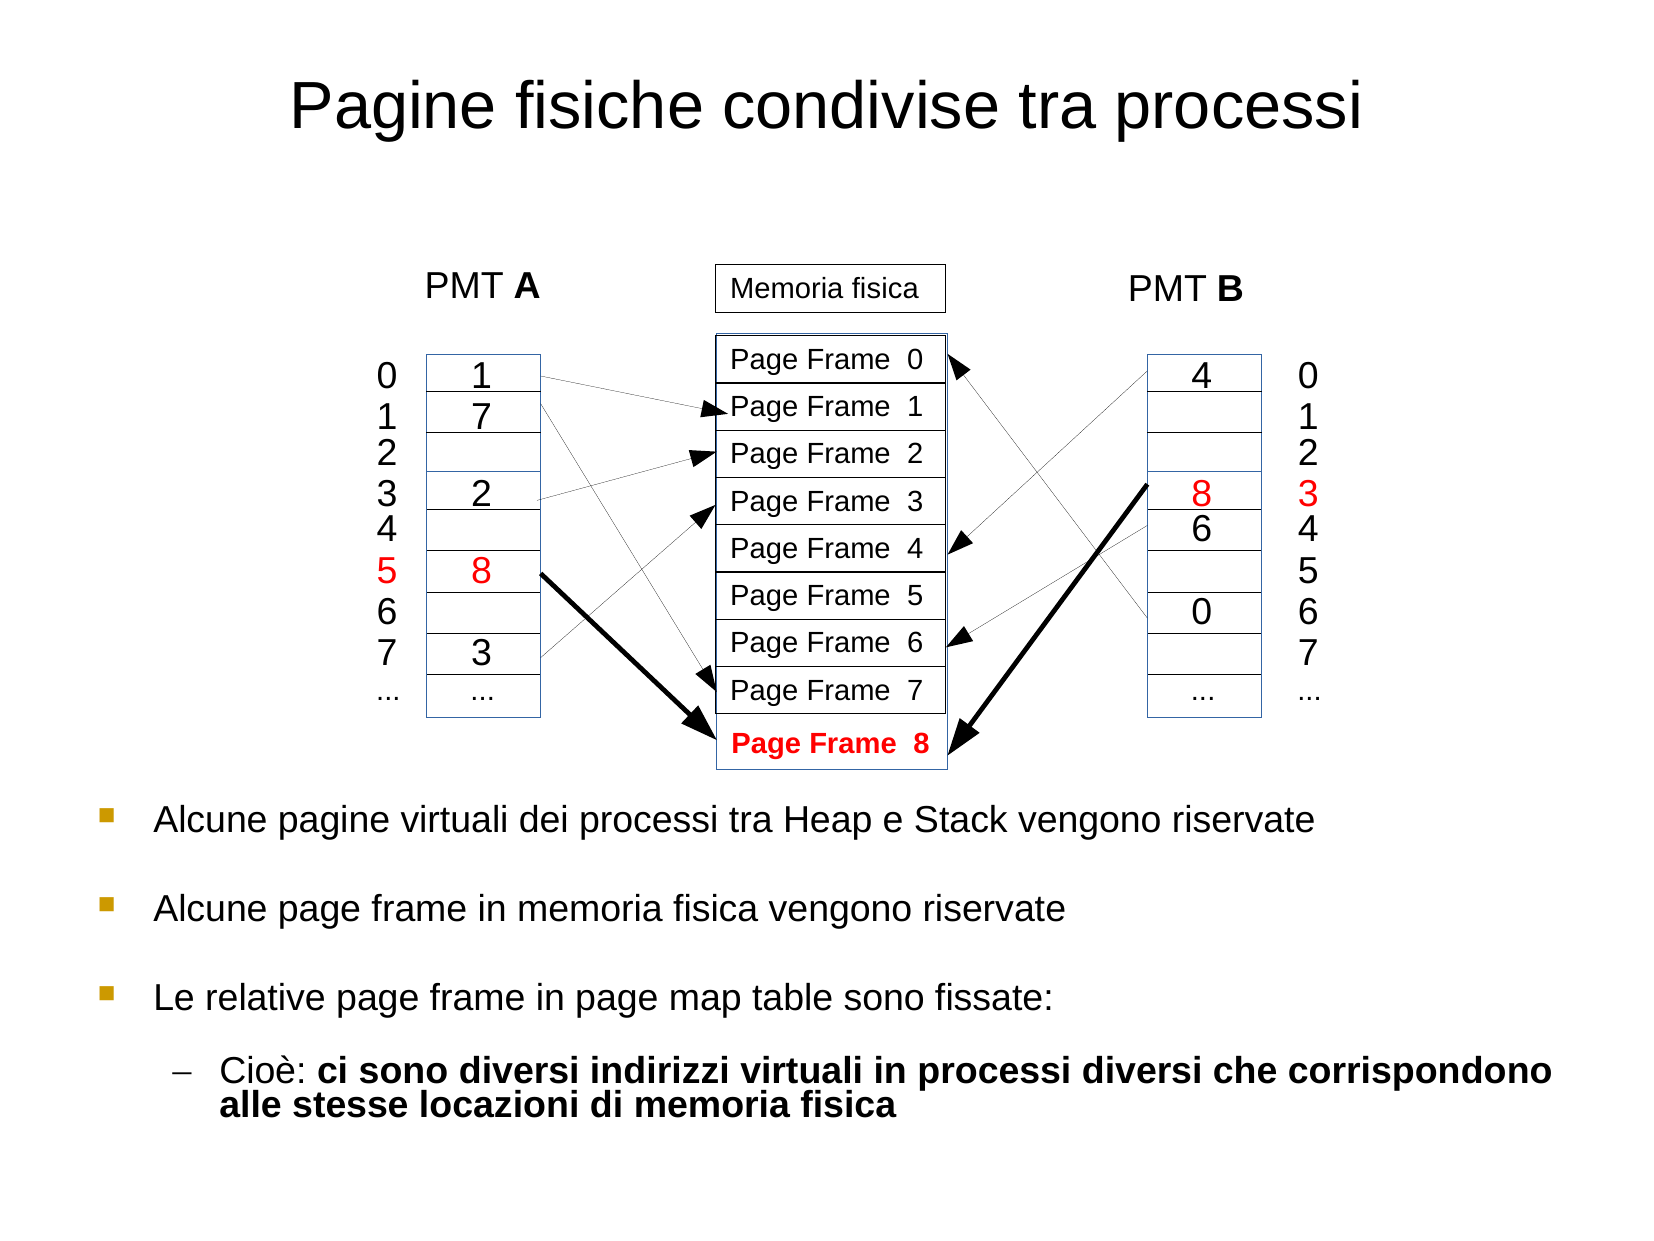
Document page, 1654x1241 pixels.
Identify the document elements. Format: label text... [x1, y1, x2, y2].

text_box ... [455, 666, 545, 714]
text_box 4 [1283, 500, 1364, 541]
text_box 1 [1283, 388, 1364, 423]
text_box 7 [361, 624, 443, 666]
text_box 2 [1283, 423, 1364, 465]
text_box Page Frame 0 [715, 335, 946, 382]
text_box 3 [361, 465, 443, 500]
text_box PMT B [1113, 259, 1287, 317]
text_box 6 [1176, 500, 1258, 558]
text_box 6 [361, 583, 443, 624]
text_box 3 [456, 624, 537, 666]
text_box 5 [361, 541, 443, 583]
text_box 7 [1283, 624, 1364, 666]
list Alcune pagine virtuali dei processi tra Heap e Stack vengono riservate Alcune page frame in memoria fisica vengono riservate Le relative page frame in page map table sono fissate: Cioè: ci sono diversi indirizzi virtuali in processi diversi che corrispondono alle stesse locazioni di memoria fisica [82, 798, 1571, 1189]
text_box Page Frame 4 [715, 524, 946, 571]
text_box Page Frame 7 [715, 666, 946, 714]
text_box 1 [361, 388, 443, 423]
text_box 7 [456, 388, 537, 445]
text_box ... [361, 666, 451, 714]
text_box 6 [1283, 583, 1364, 624]
text_box 0 [1283, 346, 1364, 388]
text_box Page Frame 1 [715, 382, 946, 430]
text_box 4 [1176, 346, 1258, 404]
text_box Page Frame 8 [716, 719, 995, 768]
text_box Page Frame 5 [715, 571, 946, 619]
text_box 0 [361, 346, 443, 388]
text_box ... [1282, 666, 1372, 714]
text_box Page Frame 2 [715, 430, 946, 477]
text_box PMT A [409, 257, 584, 315]
text_box 8 [1176, 465, 1258, 500]
text_box 2 [361, 423, 443, 465]
text_box 8 [456, 541, 537, 599]
text_box 5 [1283, 541, 1364, 583]
text_box Page Frame 6 [715, 619, 946, 666]
text_box 3 [1283, 465, 1364, 500]
text_box 2 [456, 464, 537, 522]
text_box 1 [456, 346, 537, 388]
text_box 4 [361, 500, 443, 541]
text_box Memoria fisica [715, 264, 946, 313]
text_box ... [1176, 666, 1266, 714]
title Pagine fisiche condivise tra processi [82, 1, 1571, 209]
text_box Page Frame 3 [715, 477, 946, 524]
text_box 0 [1176, 583, 1258, 640]
